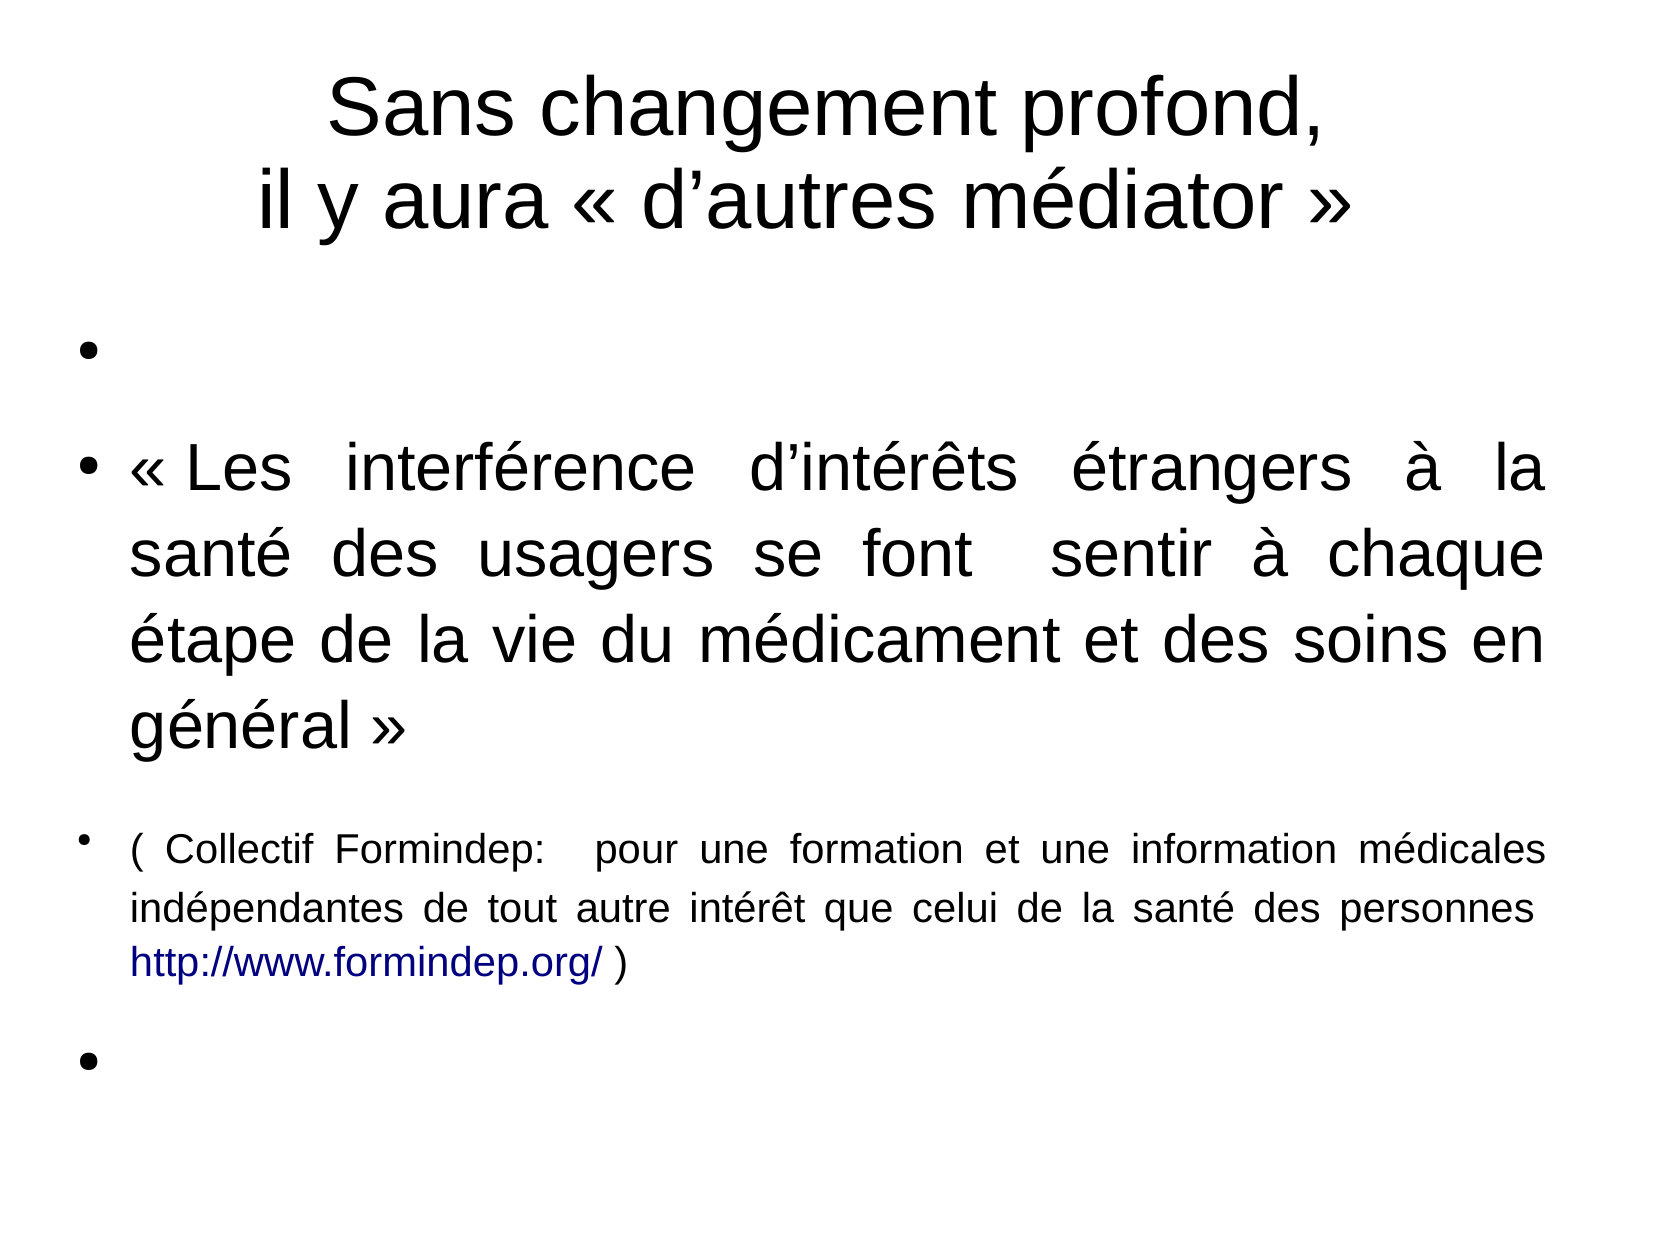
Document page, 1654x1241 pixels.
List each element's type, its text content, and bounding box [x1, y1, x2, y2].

title Sans changement profond, il y aura « d’autres médiator » [82, 49, 1571, 257]
list « Les interférence d’intérêts étrangers à la santé des usagers se font sentir à chaque étape de la vie du médicament et des soins en général » ( Collectif Formindep: pour une formation et une information médicales indépendantes de tout autre intérêt que celui de la santé des personnes http://www.formindep.org/ ) [59, 303, 1548, 1123]
